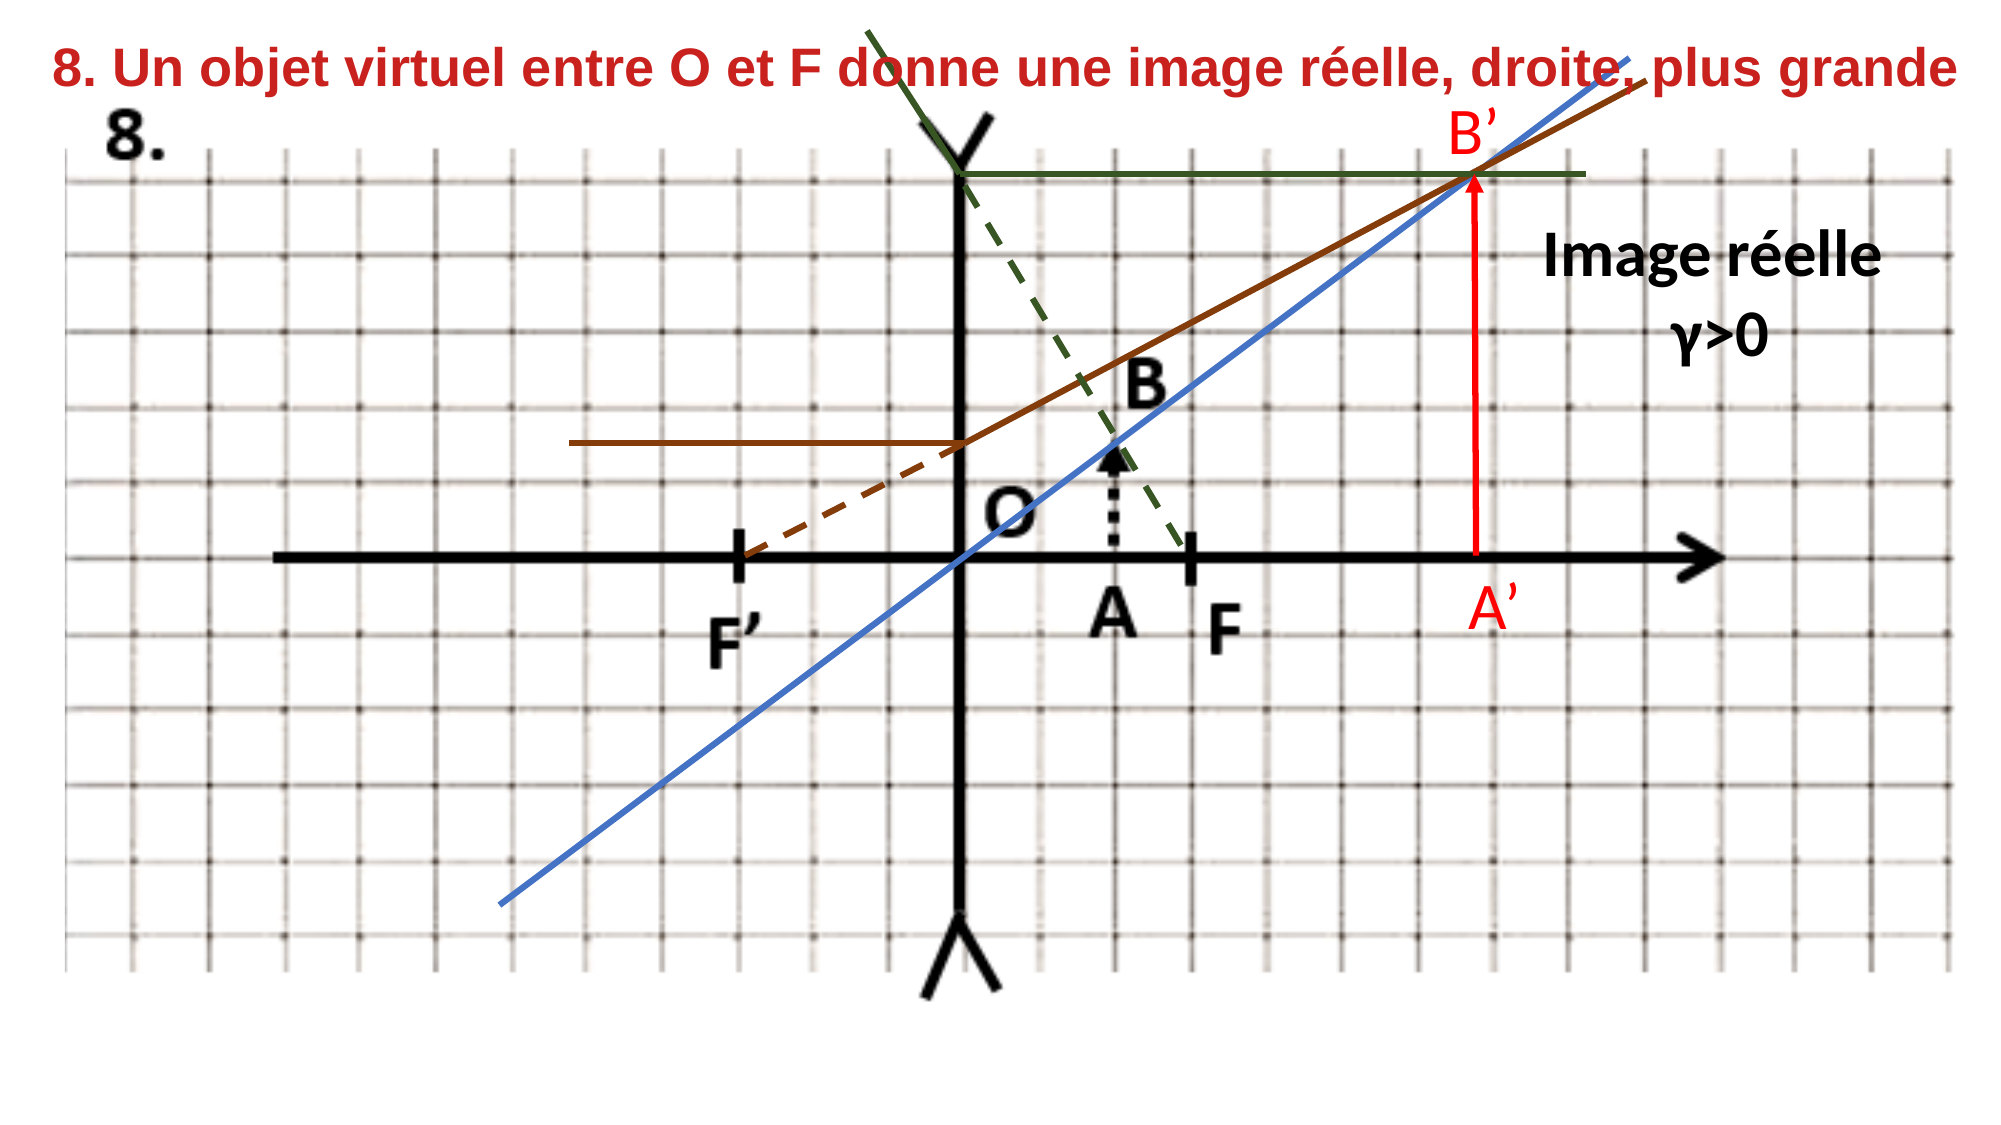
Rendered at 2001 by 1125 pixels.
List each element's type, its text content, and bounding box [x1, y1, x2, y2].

picture [64, 166, 1971, 1011]
text_box A’ [1453, 555, 1537, 651]
picture [959, 166, 1433, 171]
text_box 8. Un objet virtuel entre O et F donne une image réelle, droite, plus grande [37, 29, 1979, 166]
text_box Image réelle γ>0 [1527, 202, 1914, 378]
text_box B’ [1433, 166, 1516, 176]
